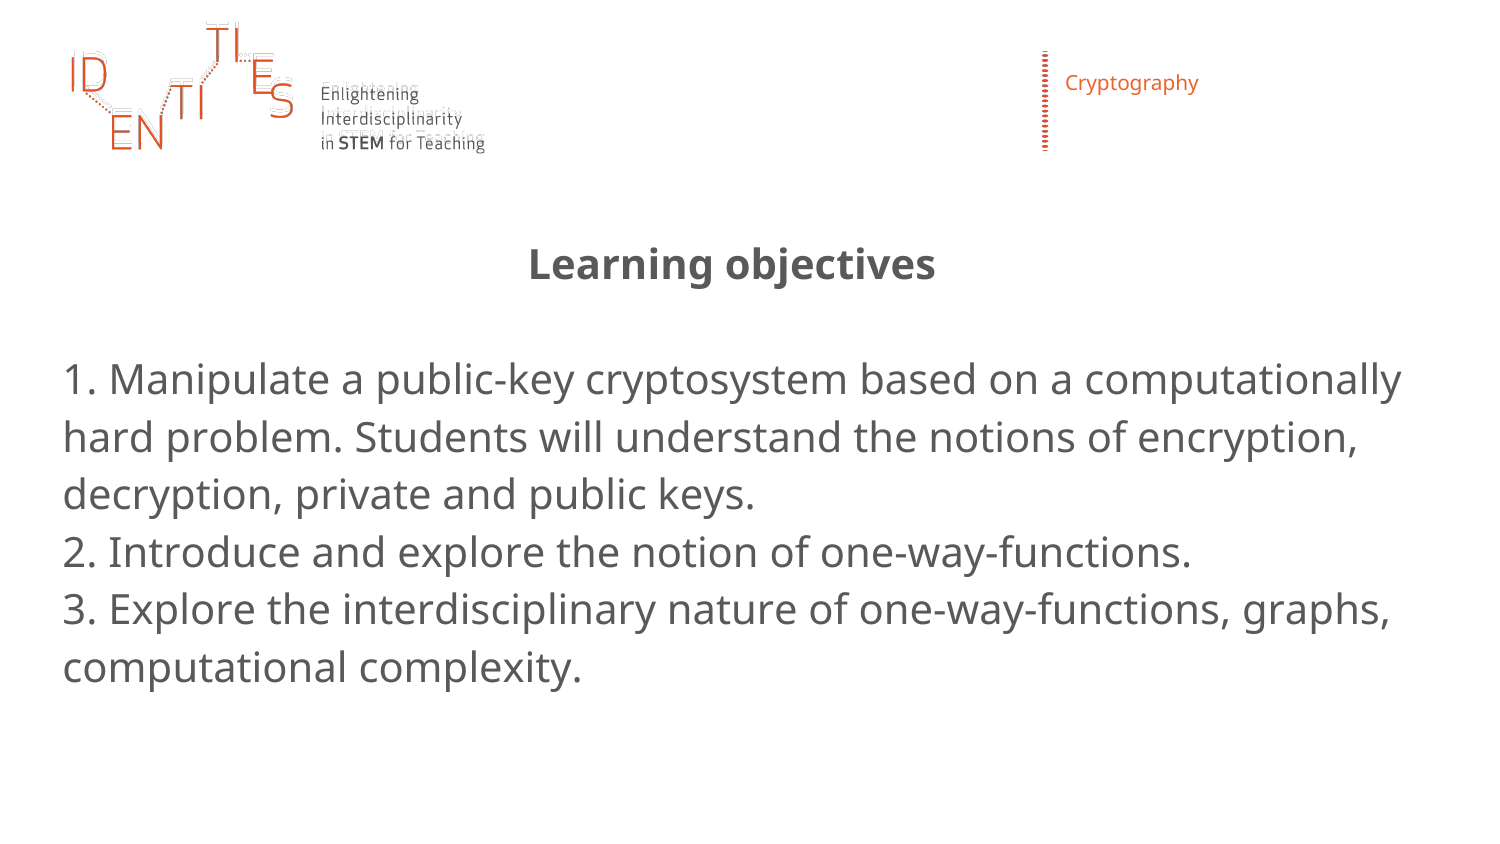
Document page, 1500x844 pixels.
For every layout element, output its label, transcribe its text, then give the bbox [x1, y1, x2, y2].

picture [71, 18, 485, 157]
picture [1042, 51, 1051, 151]
text_box Learning objectives 1. Manipulate a public-key cryptosystem based on a computationally hard problem. Students will understand the notions of encryption, decryption, private and public keys. 2. Introduce and explore the notion of one-way-functions. 3. Explore the interdisciplinary nature of one-way-functions, graphs, computational complexity. [47, 223, 1443, 835]
text_box Cryptography [1050, 61, 1472, 168]
